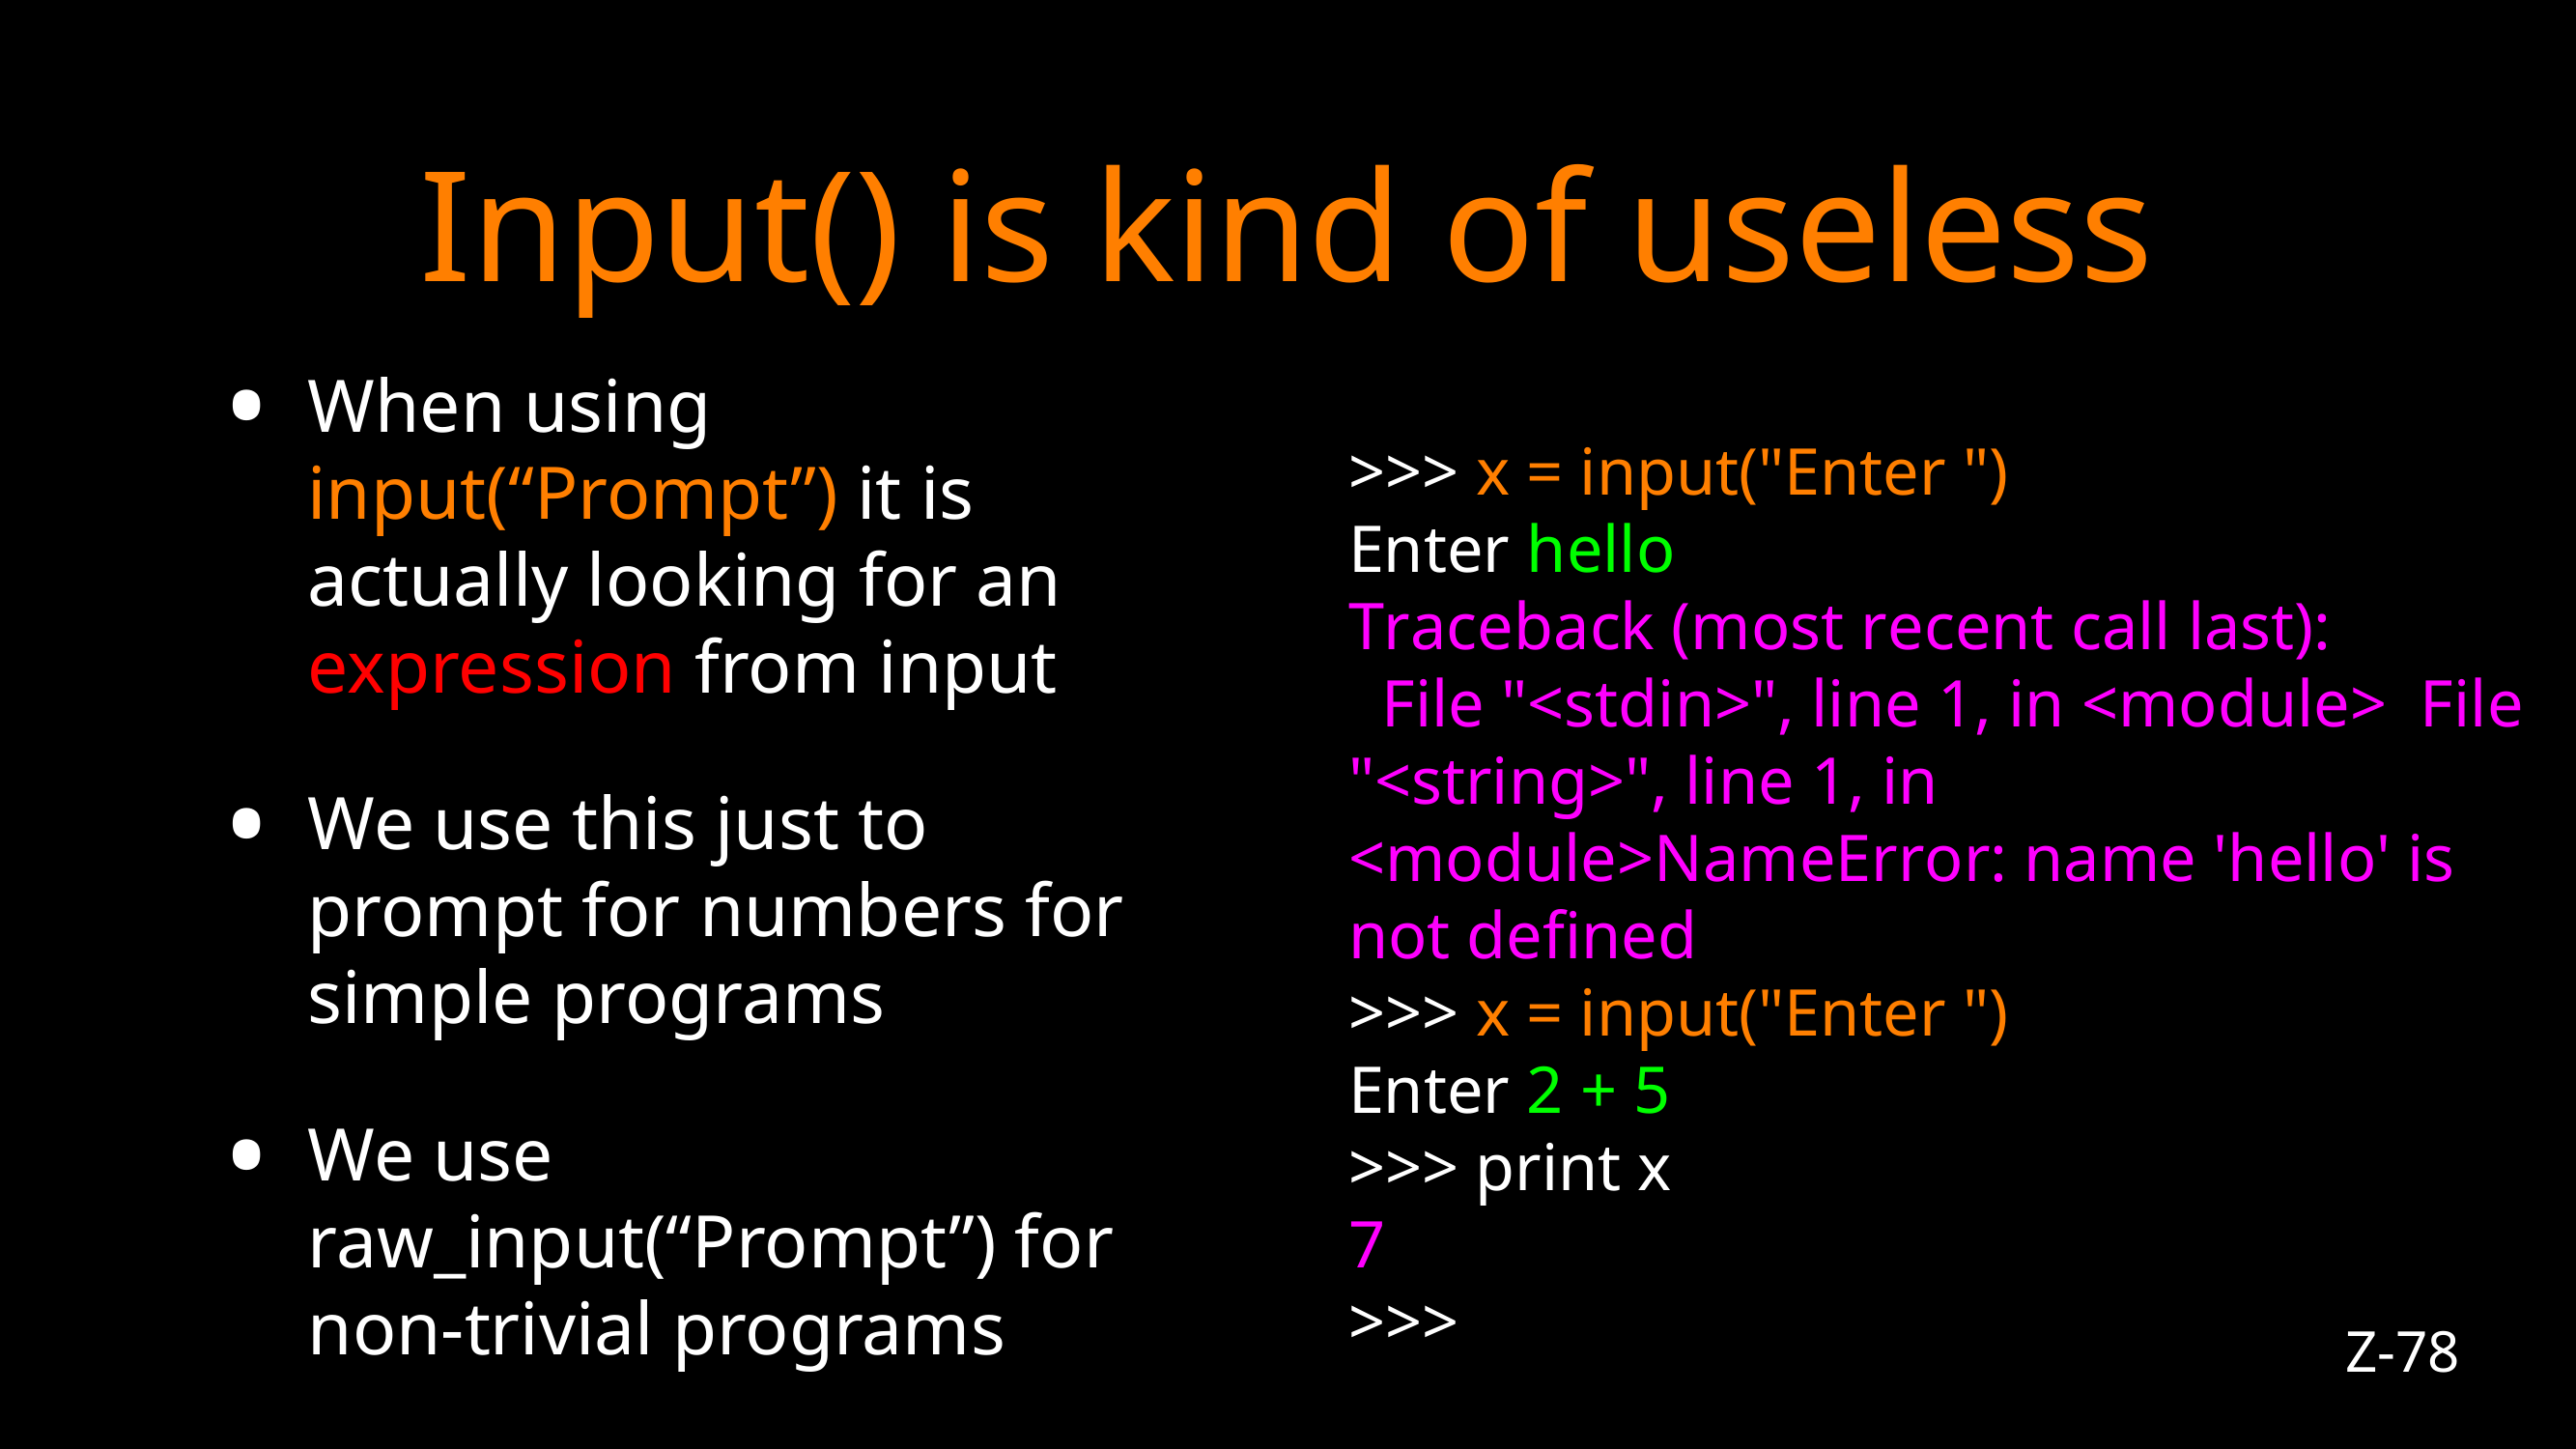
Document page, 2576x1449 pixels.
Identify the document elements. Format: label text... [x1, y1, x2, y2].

text_box >>> x = input("Enter ") Enter hello Traceback (most recent call last): File "<stdin>", line 1, in <module> File "<string>", line 1, in <module>NameError: name 'hello' is not defined >>> x = input("Enter ") Enter 2 + 5 >>> print x 7 >>> [1348, 431, 2532, 1358]
text_box Z-78 [2345, 1315, 2460, 1383]
list When using input(“Prompt”) it is actually looking for an expression from input We use this just to prompt for numbers for simple programs We use raw_input(“Prompt”) for non-trivial programs [183, 412, 1190, 1317]
title Input() is kind of useless [183, 38, 2392, 403]
